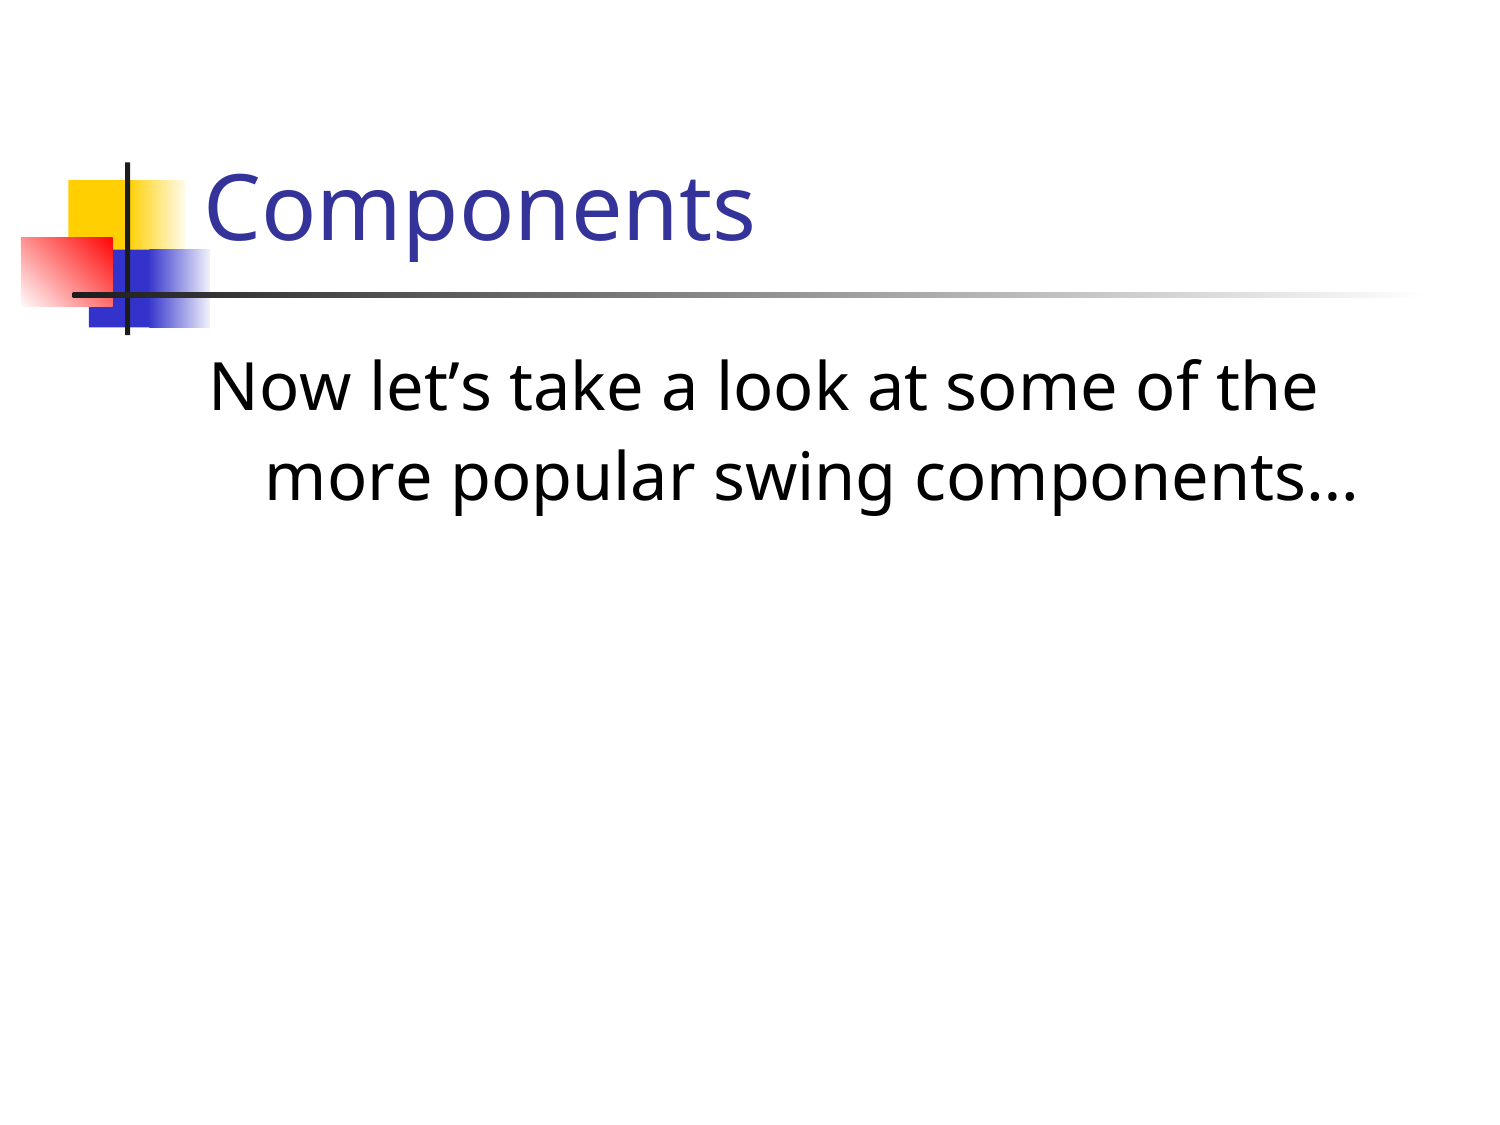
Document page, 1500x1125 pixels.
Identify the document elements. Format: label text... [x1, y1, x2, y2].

list Now let’s take a look at some of the more popular swing components… [193, 331, 1469, 1007]
title Components [188, 35, 1468, 276]
